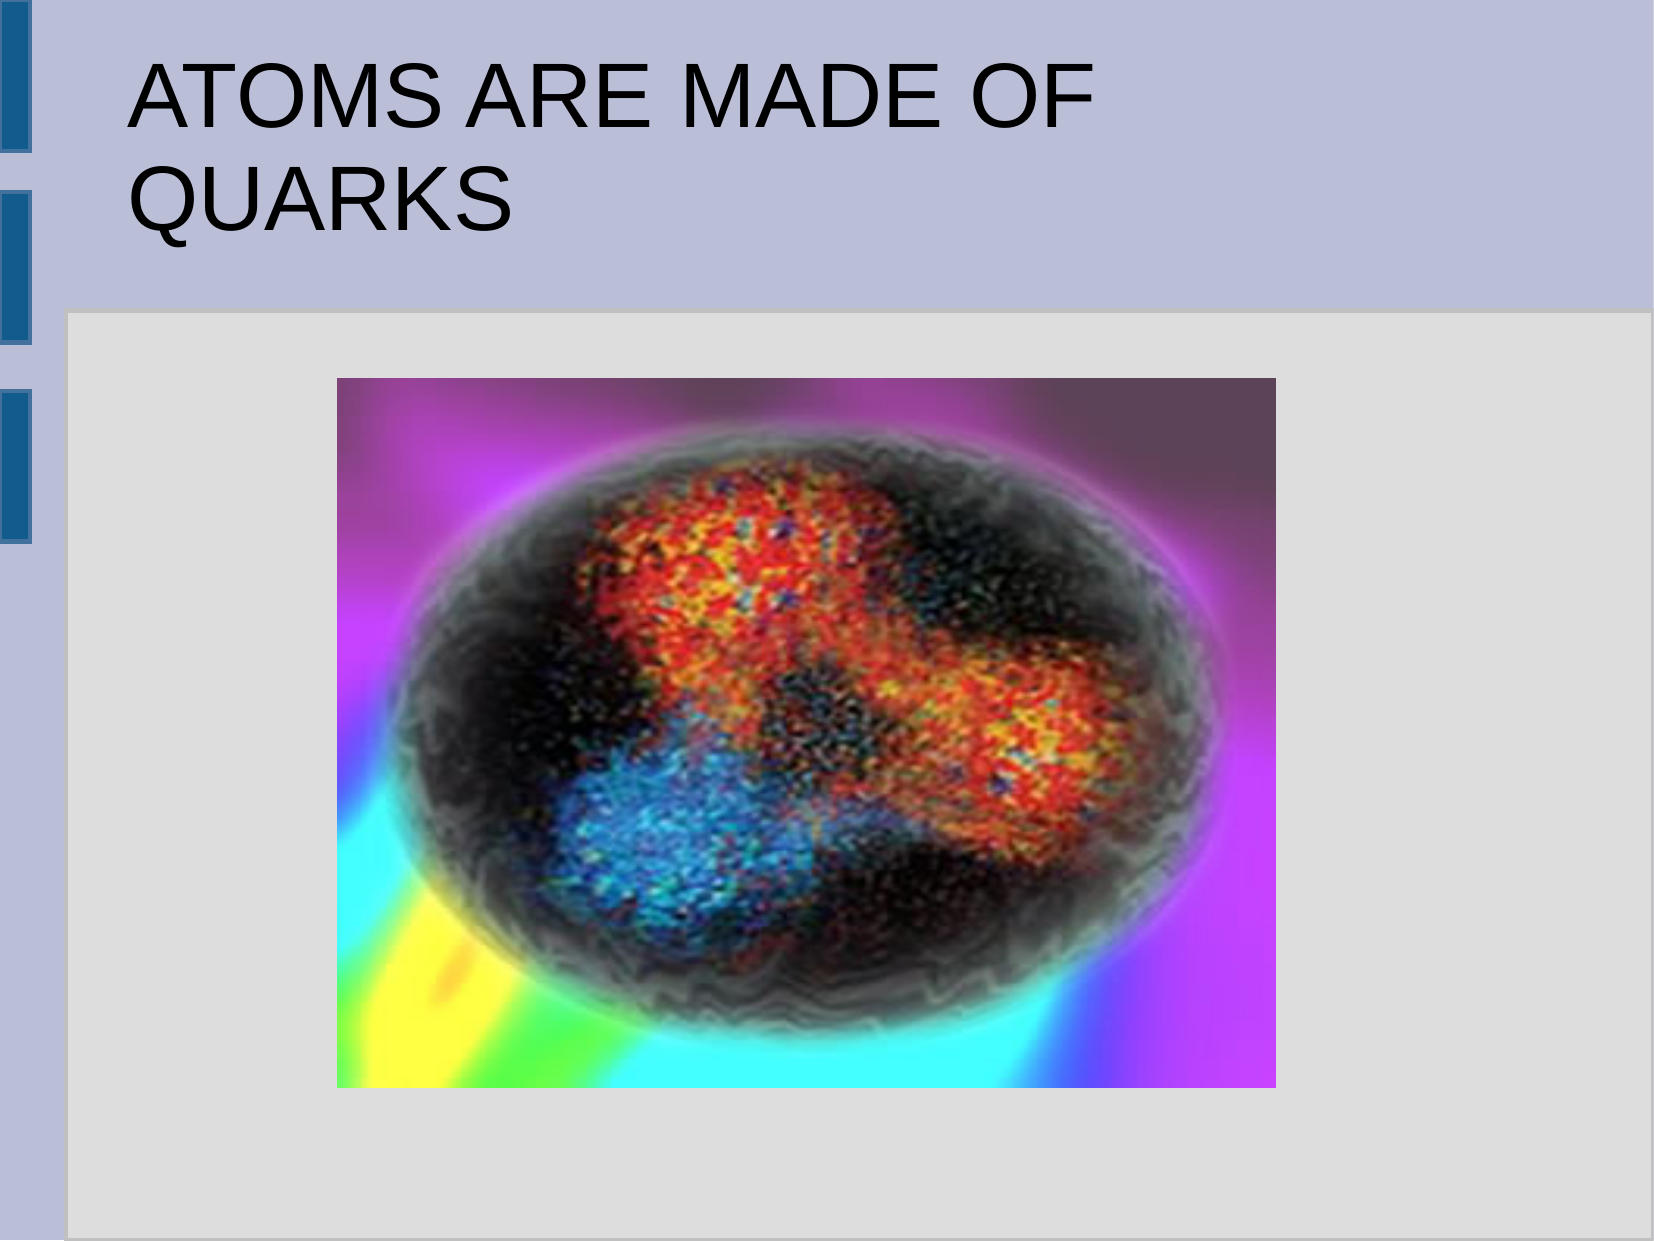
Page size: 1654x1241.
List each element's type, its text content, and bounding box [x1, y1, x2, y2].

picture [337, 378, 1276, 1088]
text_box ATOMS ARE MADE OF QUARKS [112, 37, 1388, 258]
